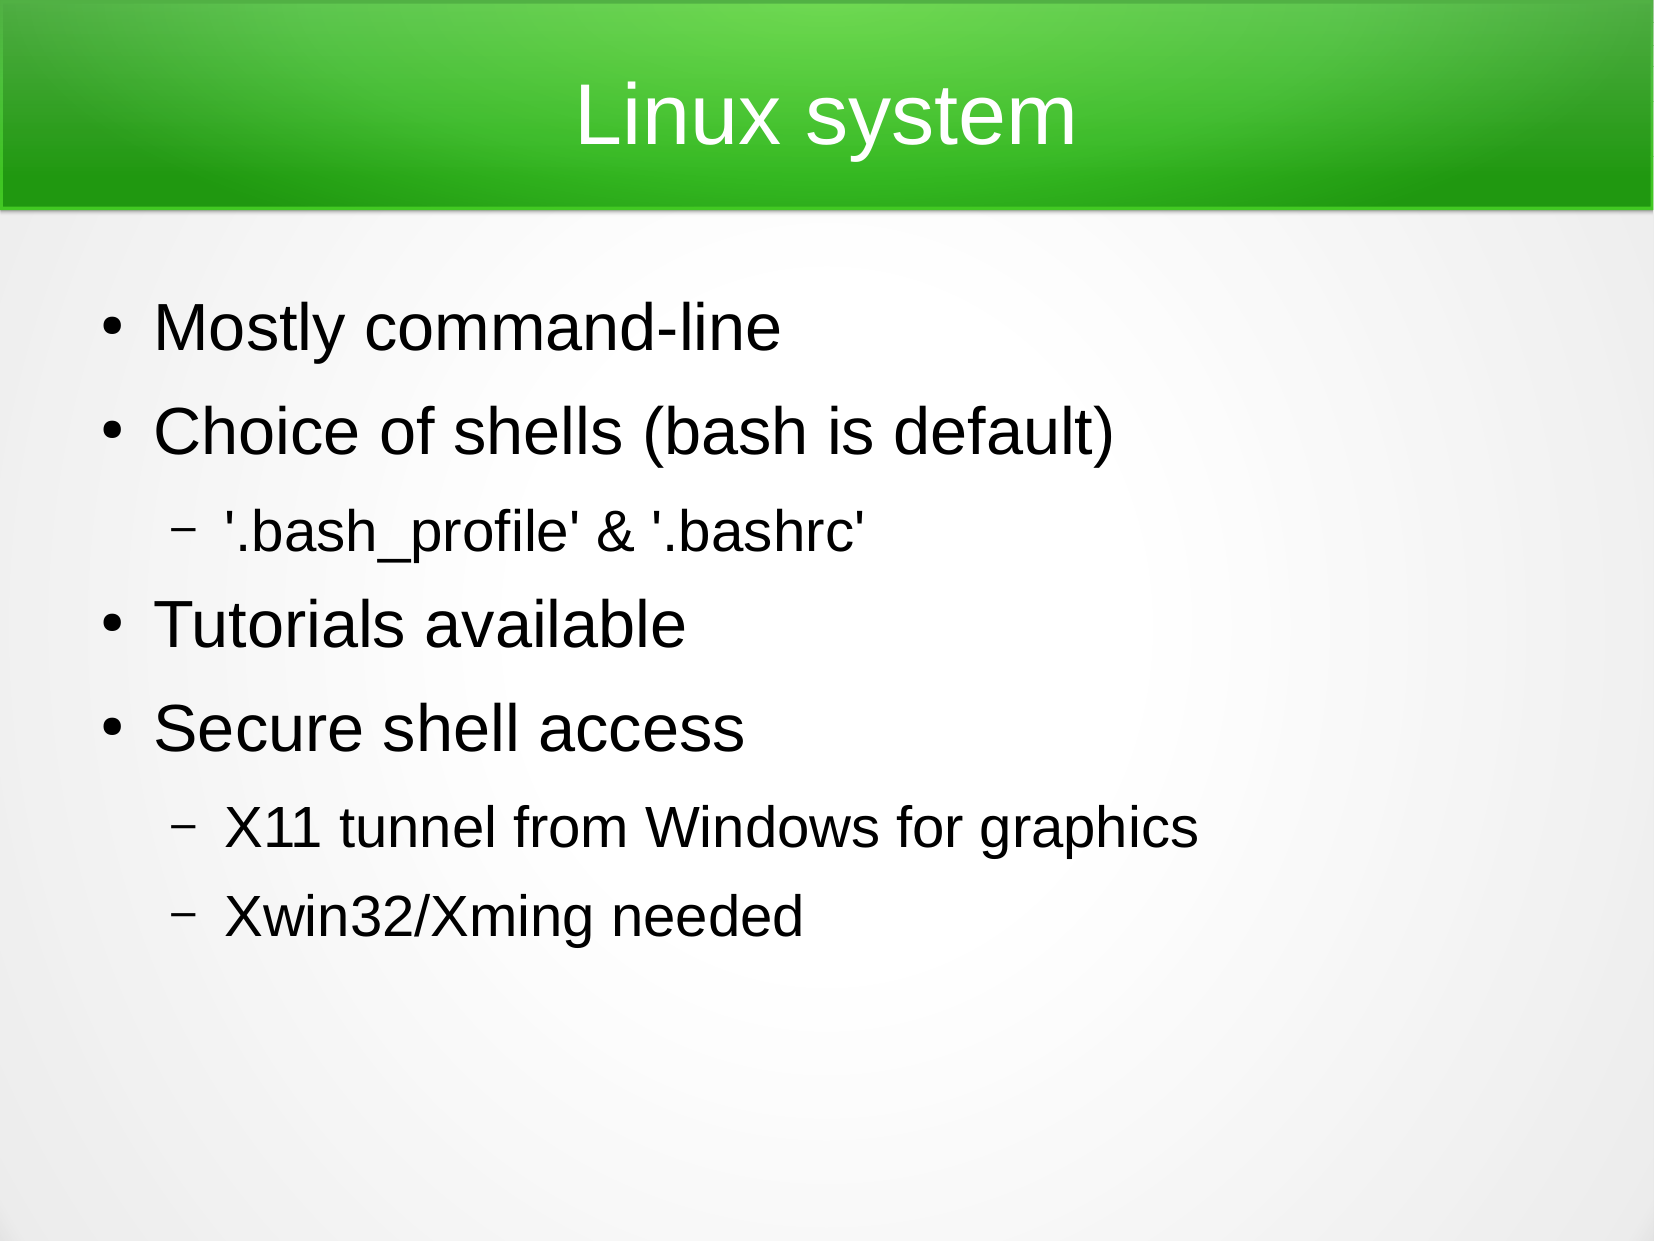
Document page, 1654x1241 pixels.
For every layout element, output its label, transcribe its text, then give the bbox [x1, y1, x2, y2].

title Linux system [82, 49, 1571, 179]
list Mostly command-line Choice of shells (bash is default) '.bash_profile' & '.bashrc' Tutorials available Secure shell access X11 tunnel from Windows for graphics Xwin32/Xming needed [82, 290, 1538, 1010]
